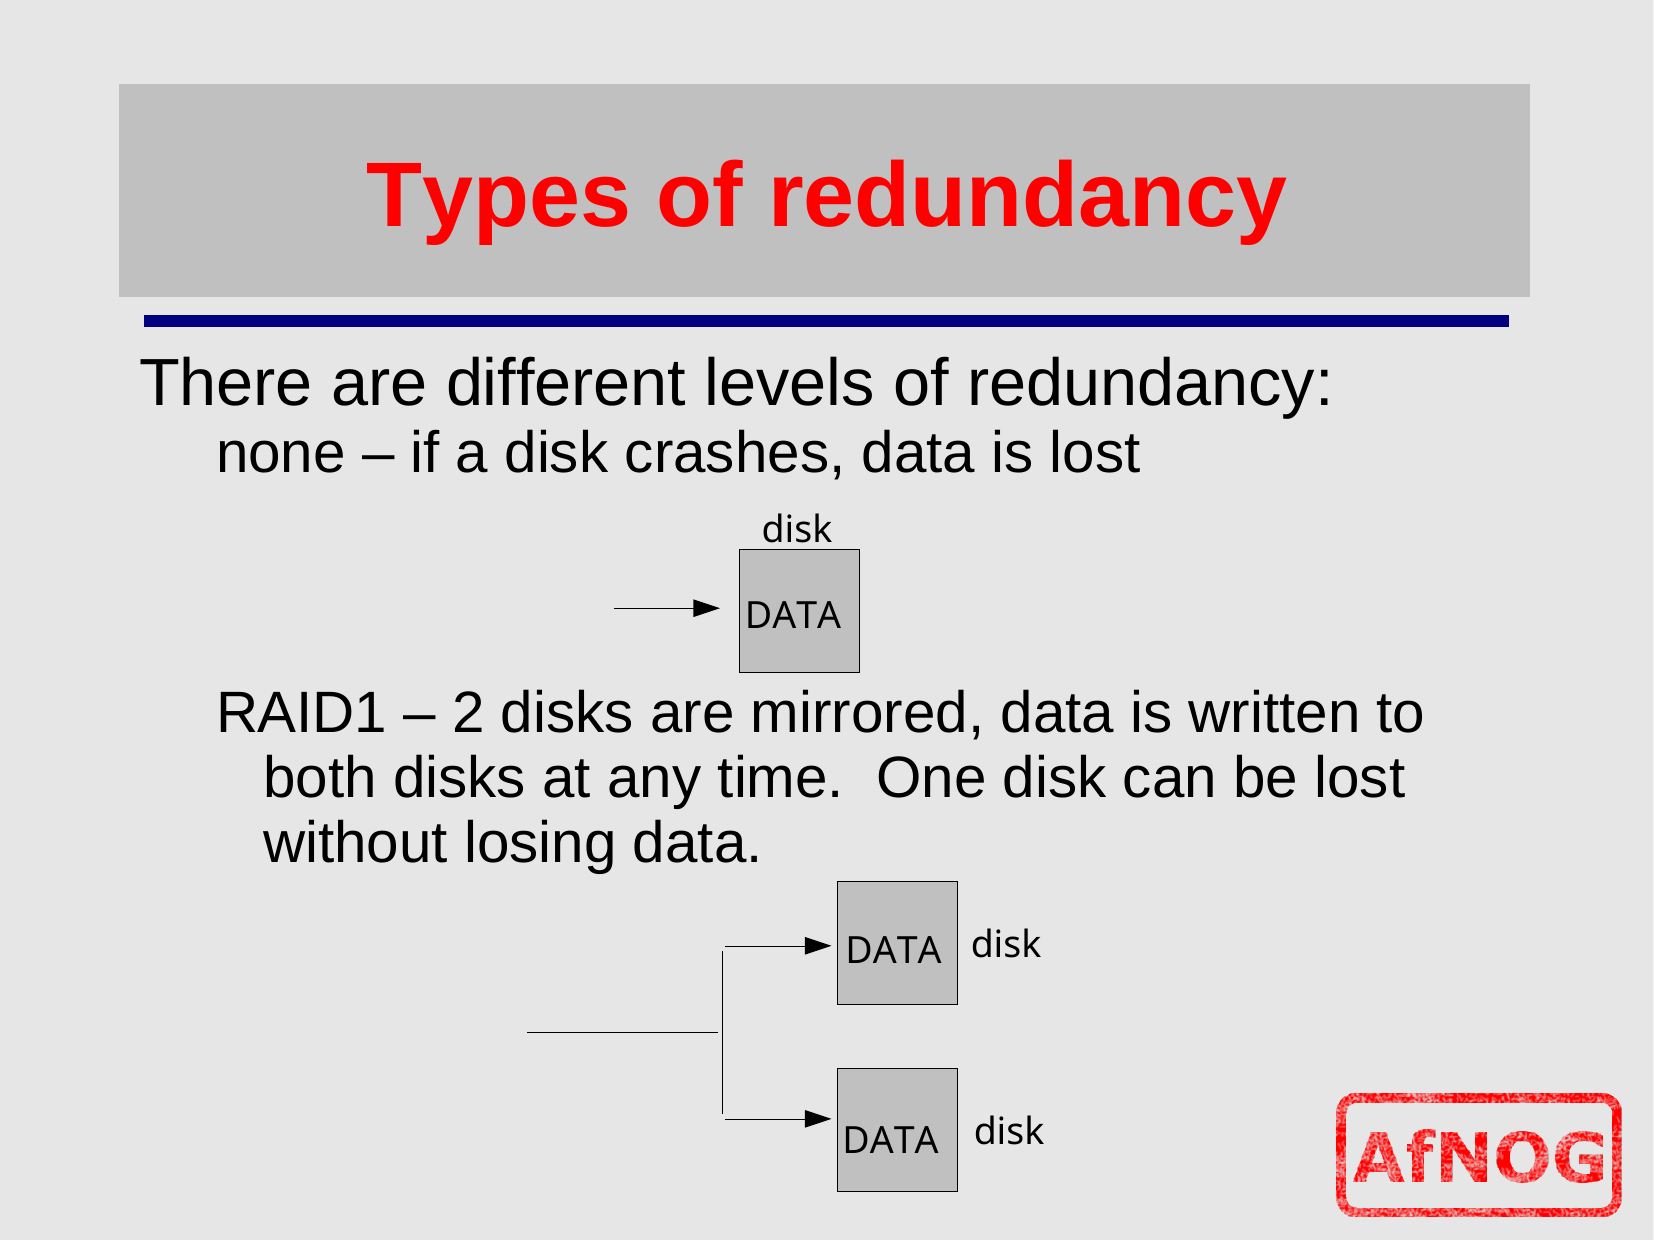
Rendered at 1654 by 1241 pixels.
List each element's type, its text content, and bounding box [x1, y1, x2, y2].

picture [1336, 1092, 1622, 1217]
text_box DATA [842, 1113, 937, 1156]
list There are different levels of redundancy: none – if a disk crashes, data is lost RAID1 – 2 disks are mirrored, data is written to both disks at any time. One disk can be lost without losing data. [121, 344, 1534, 1138]
text_box [837, 1068, 958, 1192]
text_box DATA [845, 923, 940, 966]
text_box disk [970, 917, 1038, 961]
text_box [739, 549, 860, 673]
title Types of redundancy [121, 91, 1534, 299]
text_box [837, 881, 958, 1005]
text_box disk [761, 502, 829, 545]
text_box disk [973, 1104, 1041, 1148]
text_box DATA [744, 588, 840, 631]
